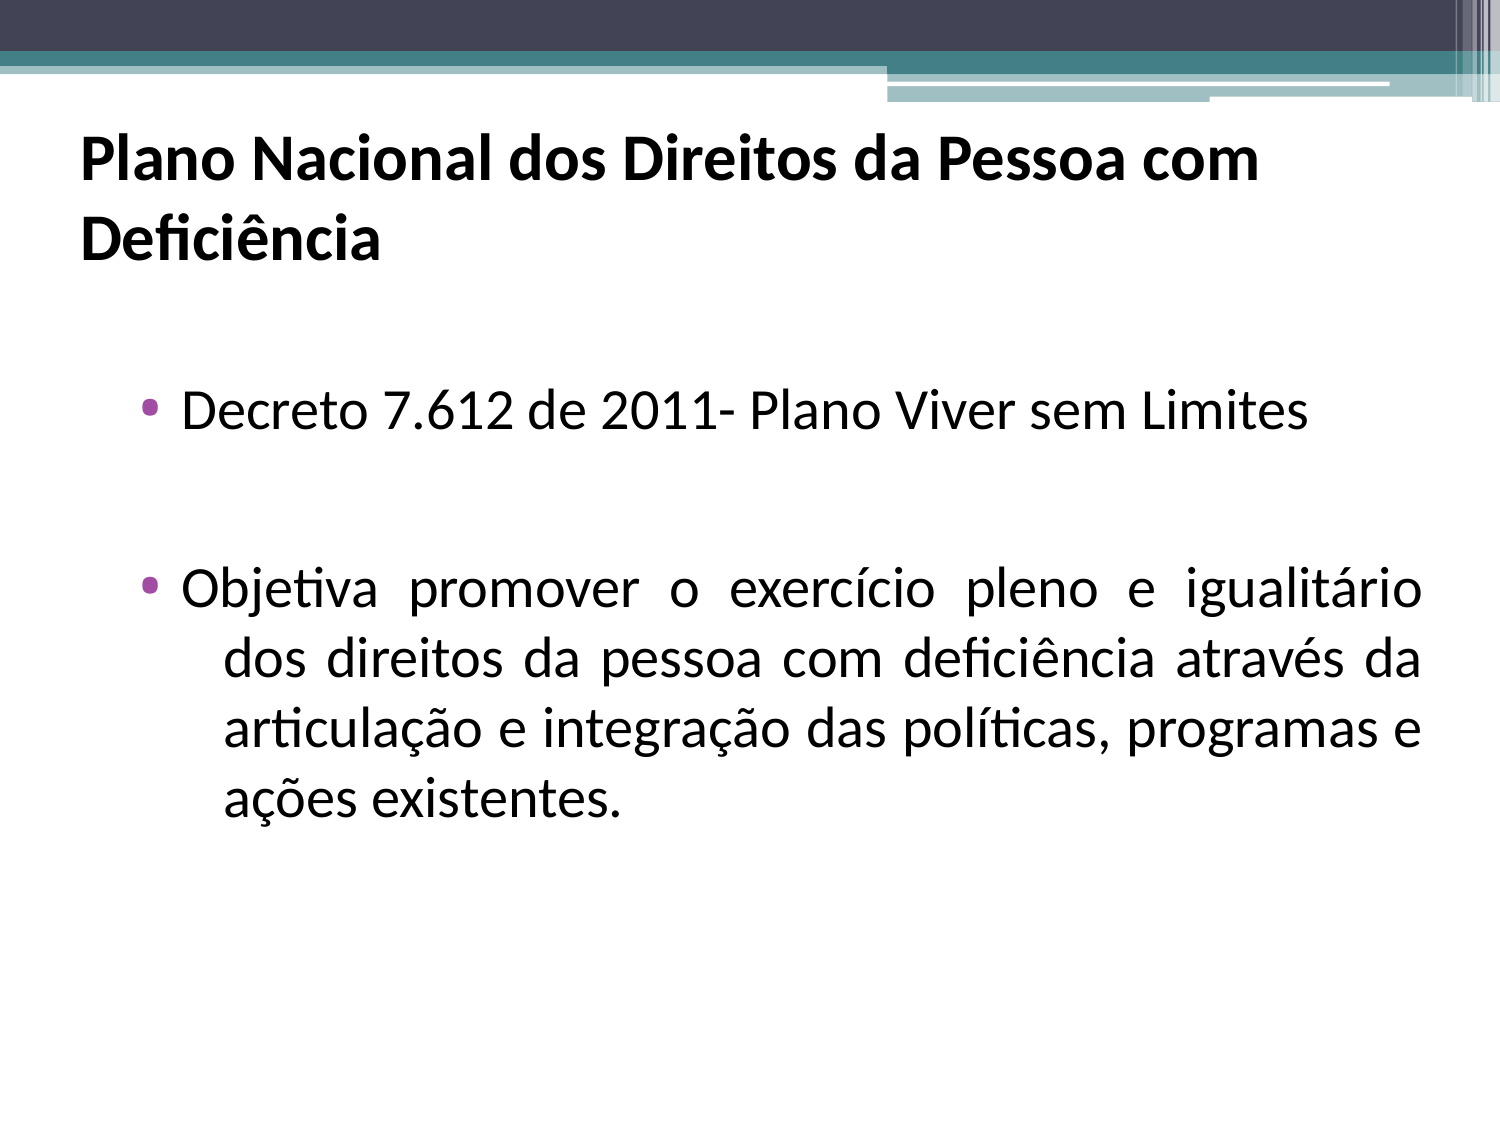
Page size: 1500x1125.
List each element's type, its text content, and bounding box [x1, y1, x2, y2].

list Decreto 7.612 de 2011- Plano Viver sem Limites Objetiva promover o exercício pleno e igualitário dos direitos da pessoa com deficiência através da articulação e integração das políticas, programas e ações existentes. [88, 278, 1439, 988]
title Plano Nacional dos Direitos da Pessoa com Deficiência [64, 106, 1500, 260]
